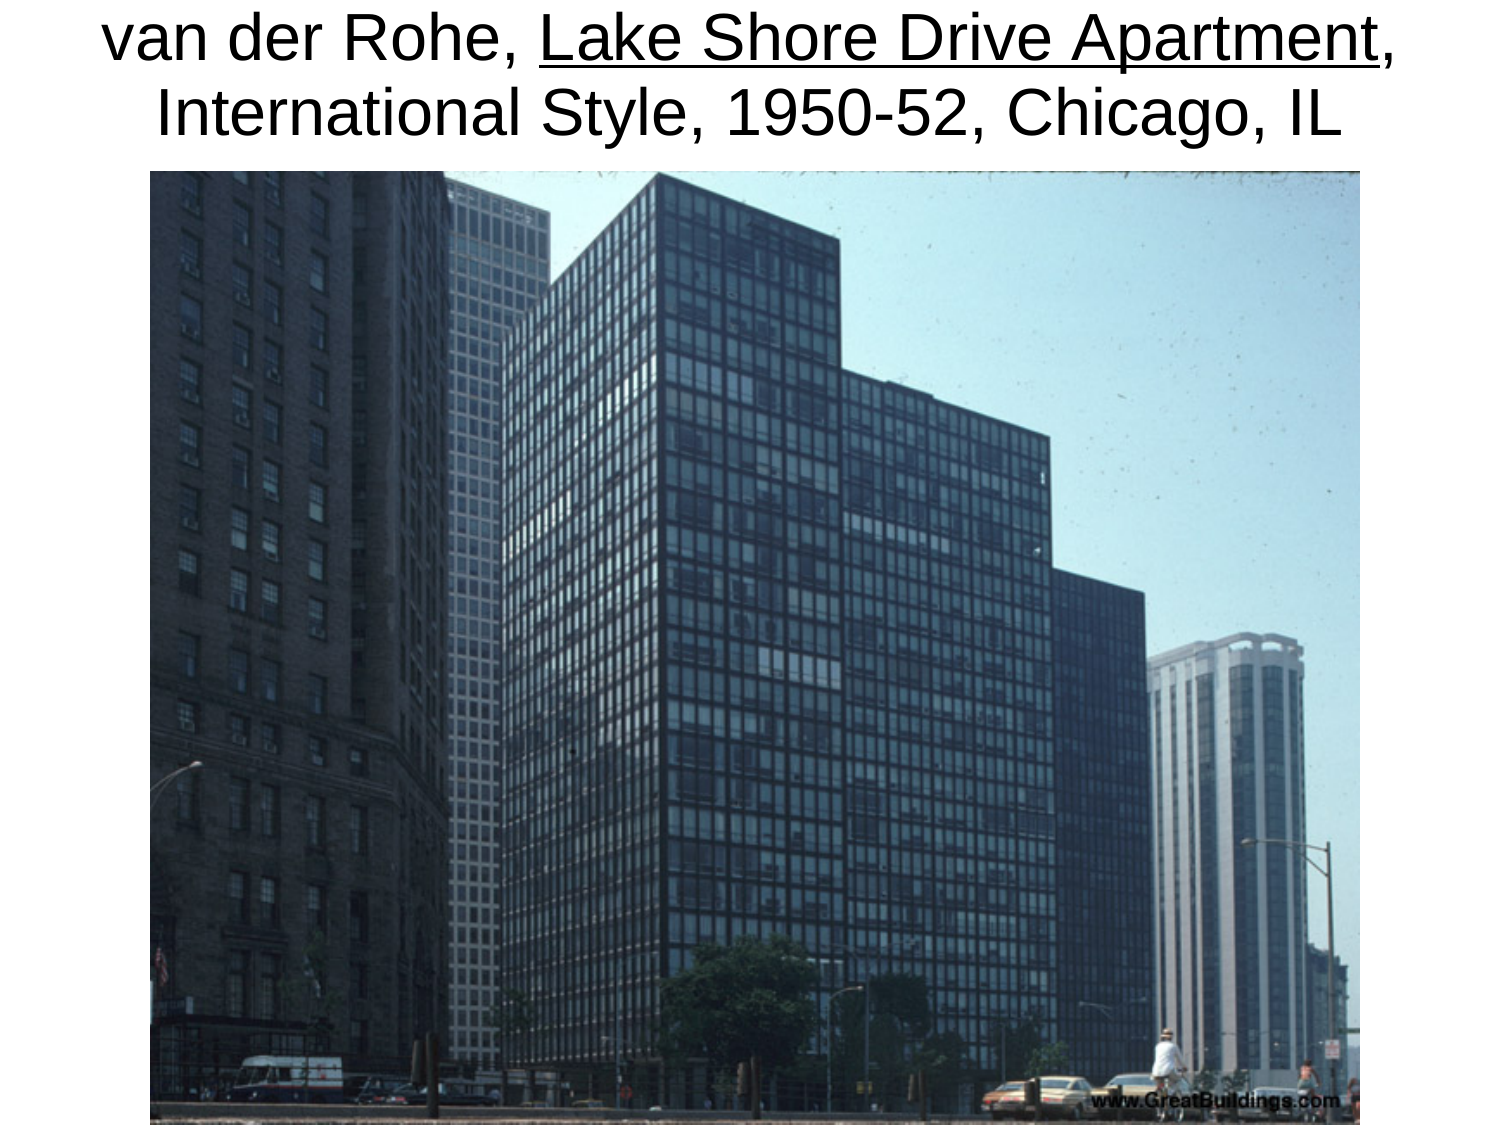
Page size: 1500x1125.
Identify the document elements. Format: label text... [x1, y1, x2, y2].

picture [150, 171, 1360, 1125]
title van der Rohe, Lake Shore Drive Apartment, International Style, 1950-52, Chicago, IL [0, 0, 1500, 163]
